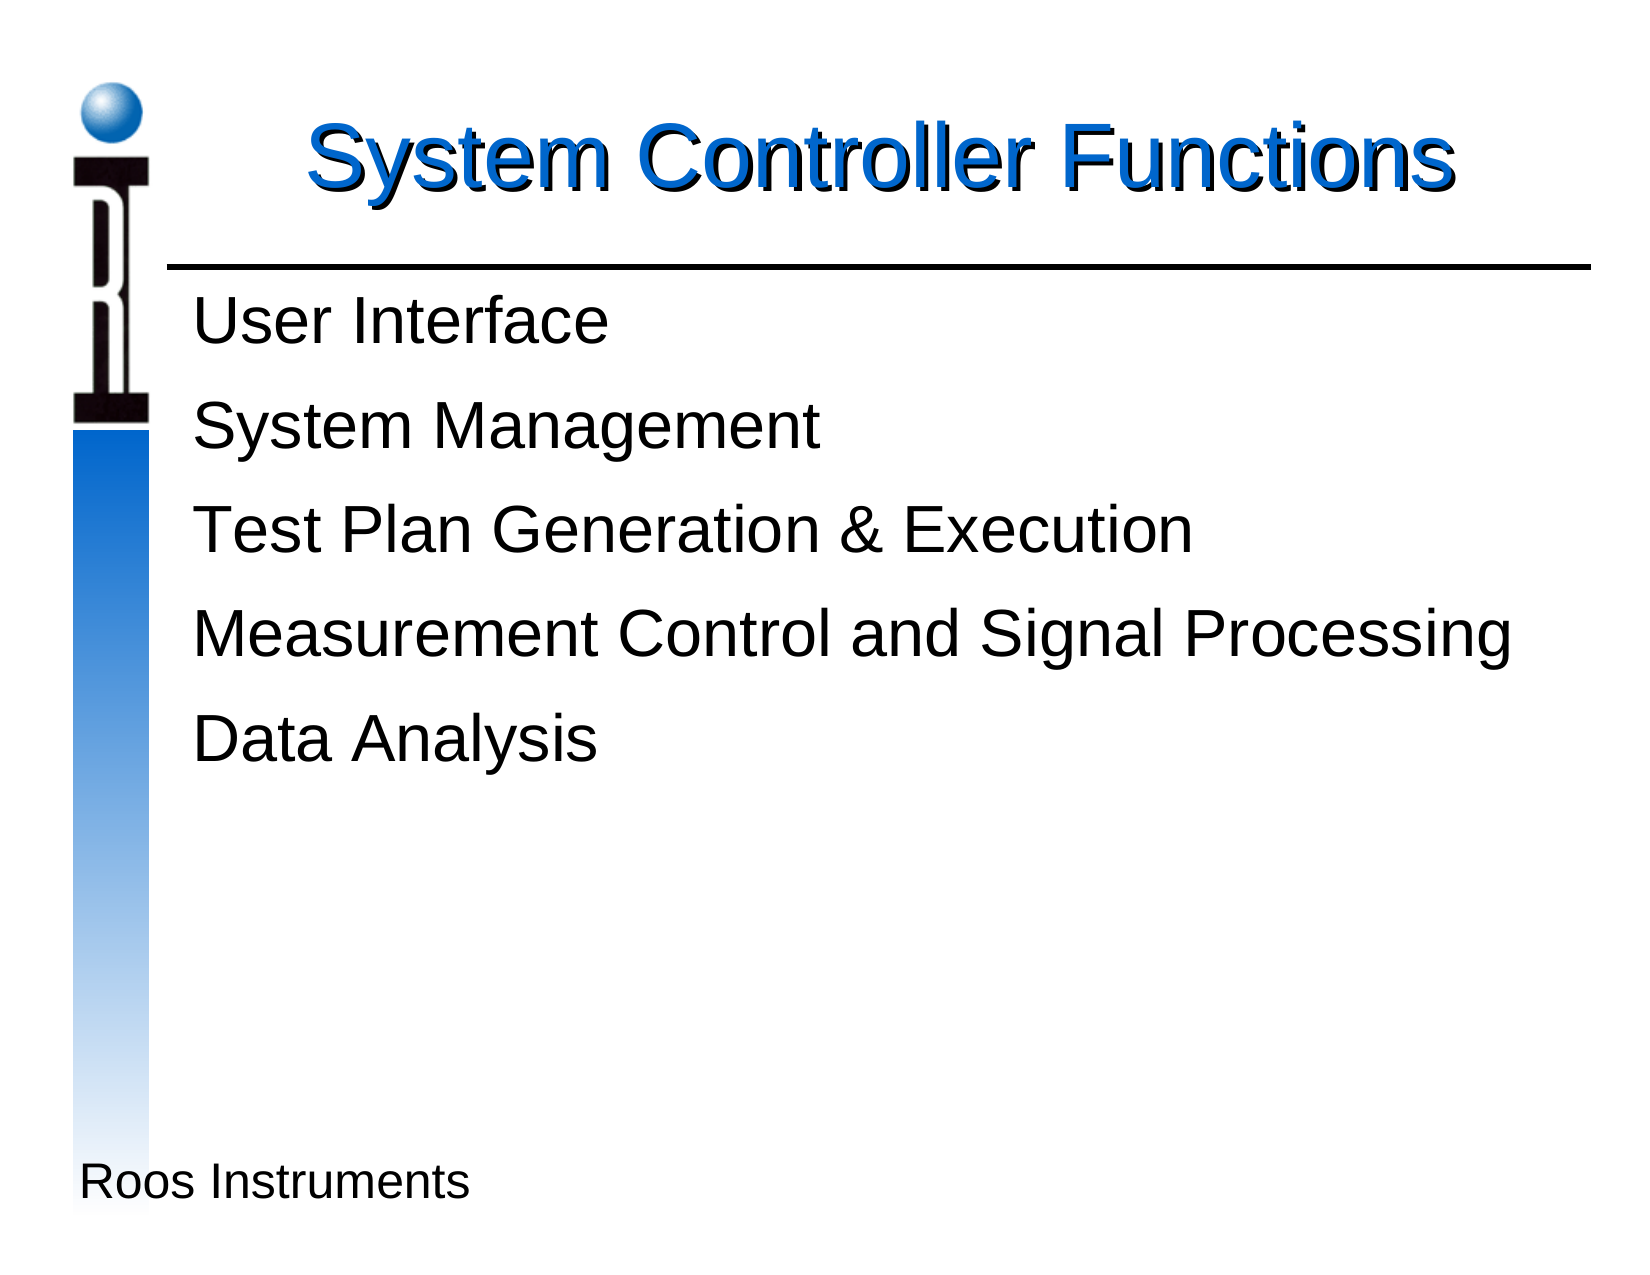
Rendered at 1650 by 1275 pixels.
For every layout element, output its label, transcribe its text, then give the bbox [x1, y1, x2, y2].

list User Interface System Management Test Plan Generation & Execution Measurement Control and Signal Processing Data Analysis [174, 283, 1591, 1079]
title System Controller Functions [171, 66, 1591, 245]
picture [69, 78, 154, 430]
